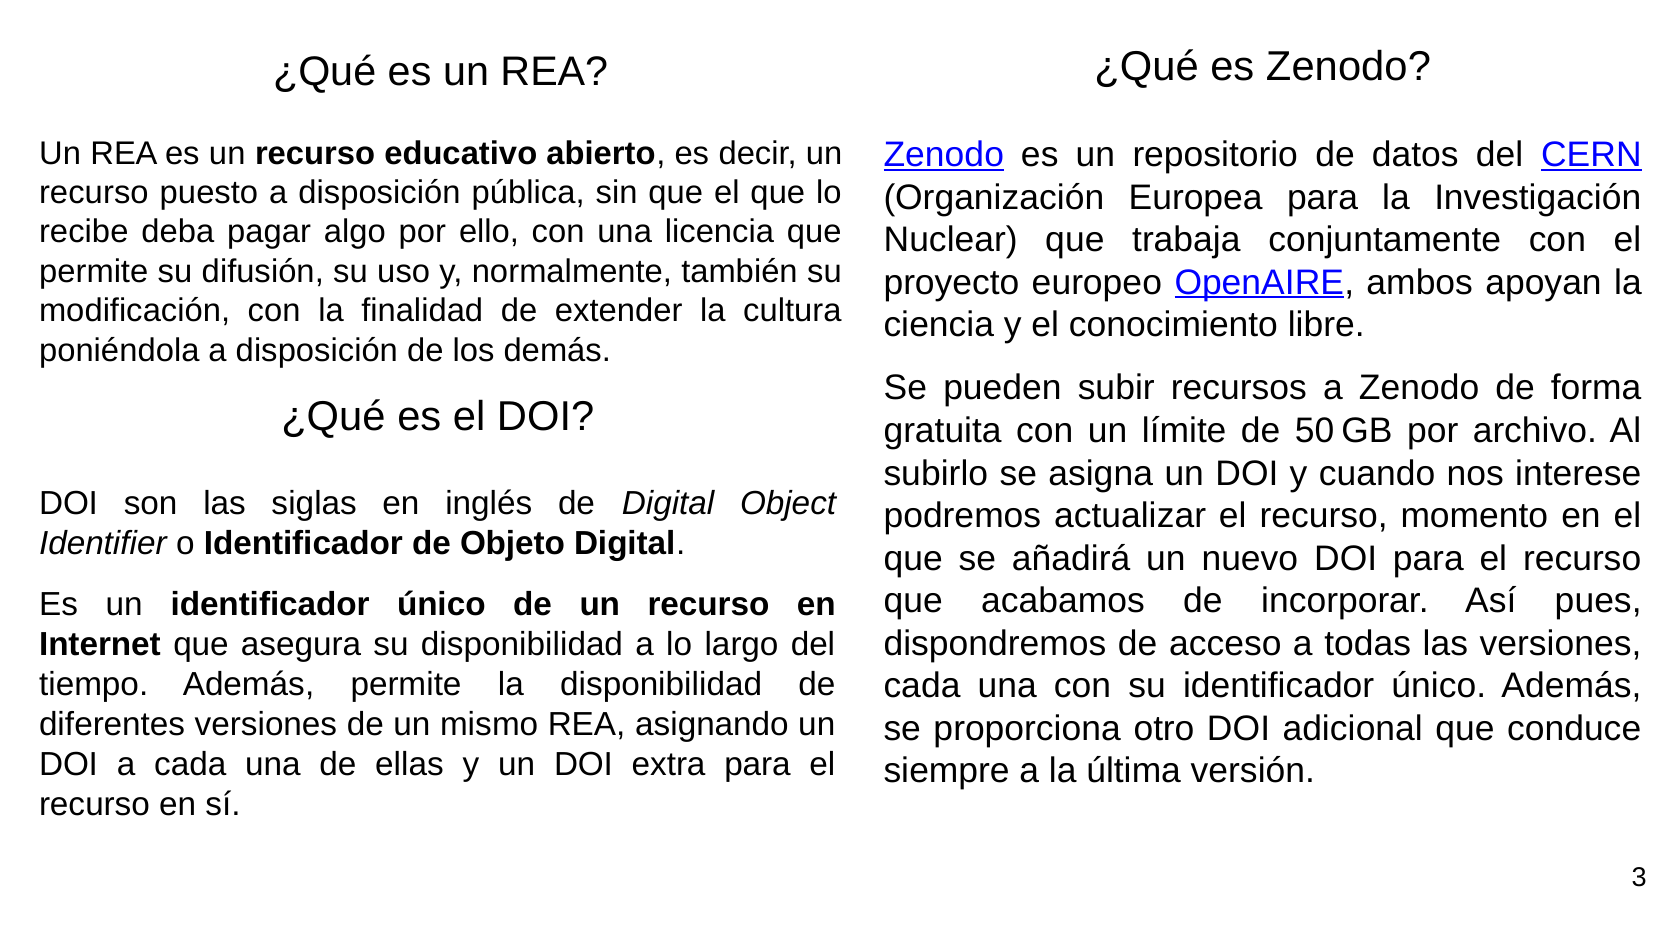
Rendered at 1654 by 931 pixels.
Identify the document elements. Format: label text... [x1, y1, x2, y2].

text_box ¿Qué es Zenodo? Zenodo es un repositorio de datos del CERN (Organización Europea para la Investigación Nuclear) que trabaja conjuntamente con el proyecto europeo OpenAIRE, ambos apoyan la ciencia y el conocimiento libre. Se pueden subir recursos a Zenodo de forma gratuita con un límite de 50 GB por archivo. Al subirlo se asigna un DOI y cuando nos interese podremos actualizar el recurso, momento en el que se añadirá un nuevo DOI para el recurso que acabamos de incorporar. Así pues, dispondremos de acceso a todas las versiones, cada una con su identificador único. Además, se proporciona otro DOI adicional que conduce siempre a la última versión. [883, 38, 1642, 830]
text_box ¿Qué es el DOI? DOI son las siglas en inglés de Digital Object Identifier o Identificador de Objeto Digital. Es un identificador único de un recurso en Internet que asegura su disponibilidad a lo largo del tiempo. Además, permite la disponibilidad de diferentes versiones de un mismo REA, asignando un DOI a cada una de ellas y un DOI extra para el recurso en sí. [39, 388, 837, 889]
slide_number <number> [1547, 859, 1647, 931]
text_box ¿Qué es un REA? Un REA es un recurso educativo abierto, es decir, un recurso puesto a disposición pública, sin que el que lo recibe deba pagar algo por ello, con una licencia que permite su difusión, su uso y, normalmente, también su modificación, con la finalidad de extender la cultura poniéndola a disposición de los demás. [39, 44, 843, 389]
